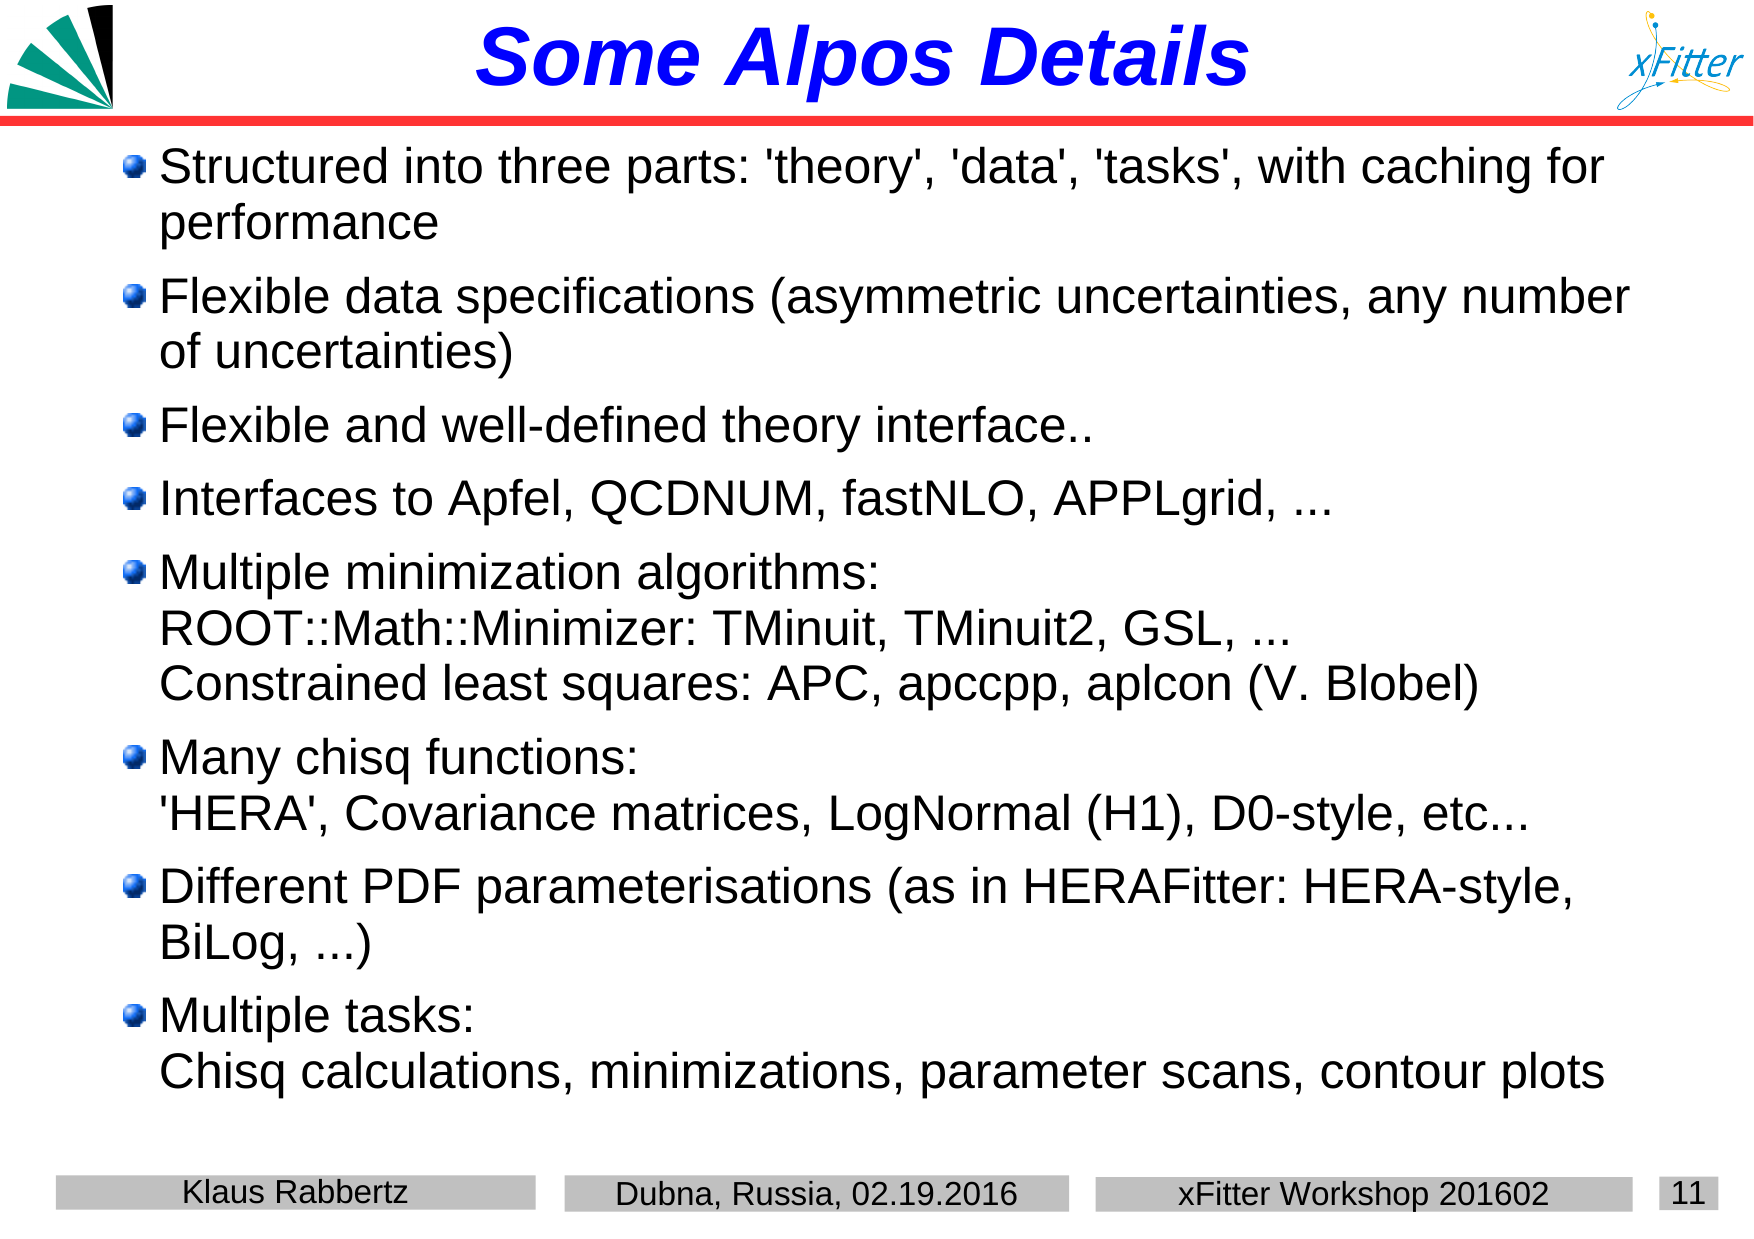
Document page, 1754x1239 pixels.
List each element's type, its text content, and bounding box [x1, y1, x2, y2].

picture [7, 5, 113, 110]
picture [1617, 11, 1744, 110]
title Some Alpos Details [123, 0, 1606, 114]
list Structured into three parts: 'theory', 'data', 'tasks', with caching for performance Flexible data specifications (asymmetric uncertainties, any number of uncertainties) Flexible and well-defined theory interface.. Interfaces to Apfel, QCDNUM, fastNLO, APPLgrid, ... Multiple minimization algorithms: ROOT::Math::Minimizer: TMinuit, TMinuit2, GSL, ... Constrained least squares: APC, apccpp, aplcon (V. Blobel) Many chisq functions: 'HERA', Covariance matrices, LogNormal (H1), D0-style, etc... Different PDF parameterisations (as in HERAFitter: HERA-style, BiLog, ...) Multiple tasks: Chisq calculations, minimizations, parameter scans, contour plots [52, 138, 1656, 1108]
